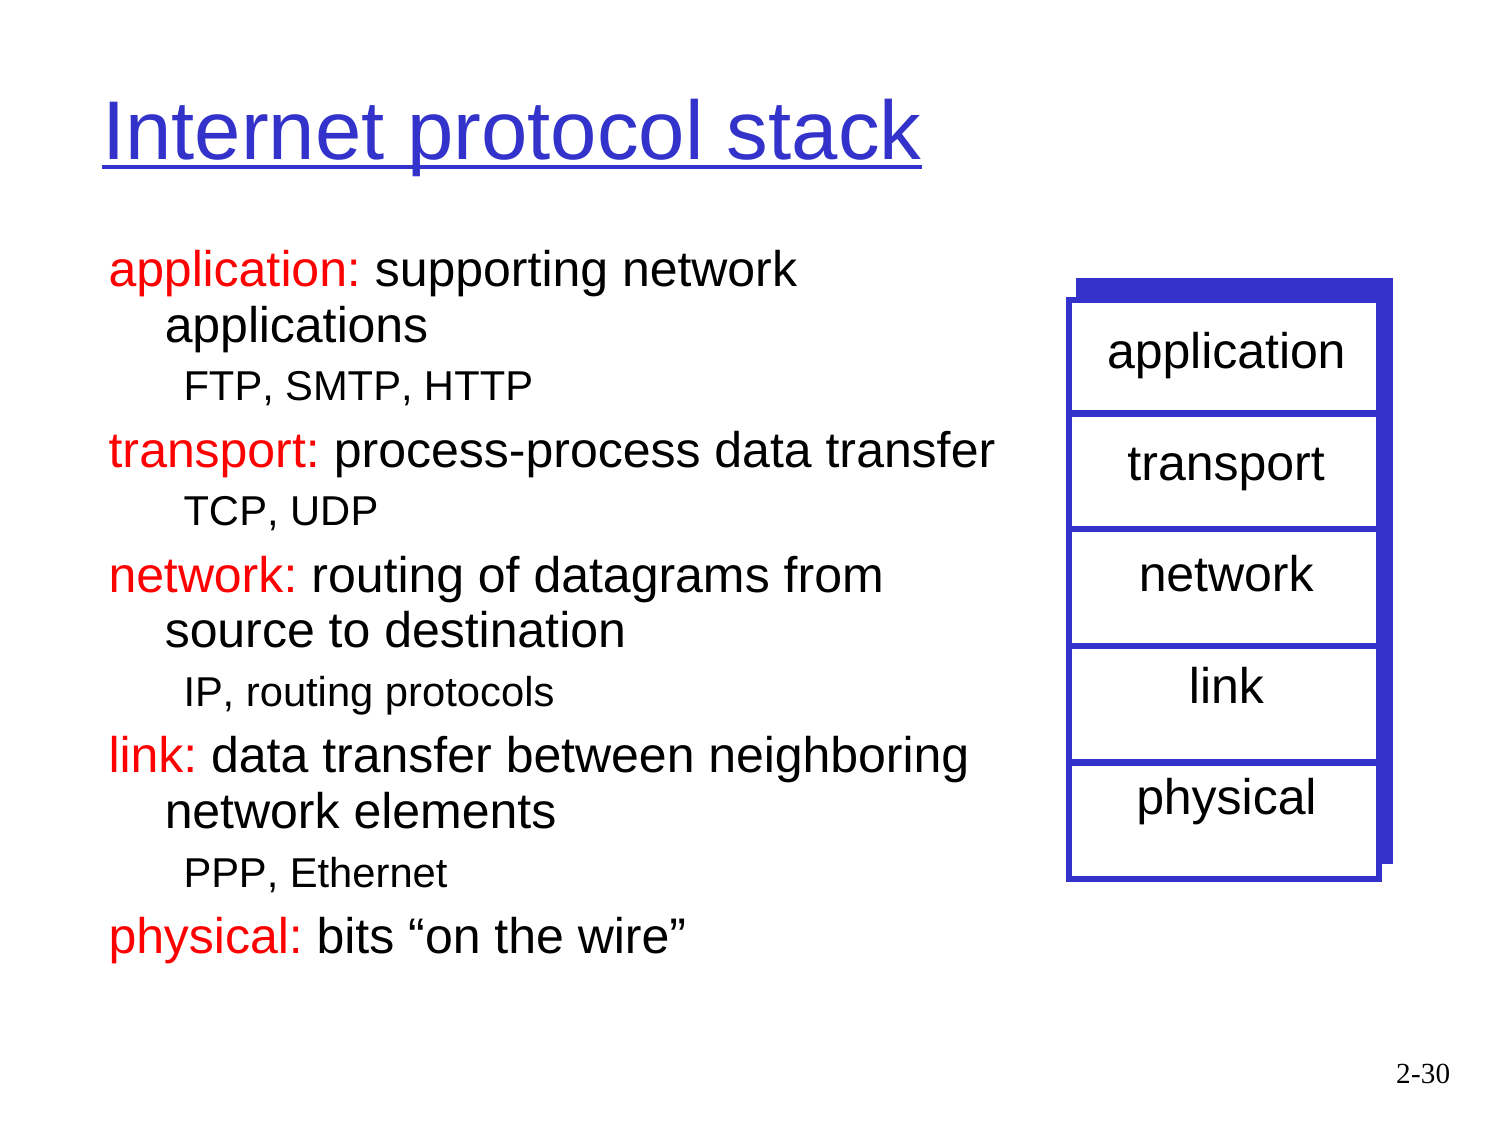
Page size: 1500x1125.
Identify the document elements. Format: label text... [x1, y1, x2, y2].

text_box [1068, 649, 1092, 759]
text_box [1068, 417, 1092, 526]
list application: supporting network applications FTP, SMTP, HTTP transport: process-process data transfer TCP, UDP network: routing of datagrams from source to destination IP, routing protocols link: data transfer between neighboring network elements PPP, Ethernet physical: bits “on the wire” [93, 233, 1032, 1097]
title Internet protocol stack [87, 37, 1363, 225]
text_box application transport network link physical [1092, 766, 1361, 834]
text_box application transport network link physical [1092, 649, 1361, 759]
text_box [1068, 532, 1092, 643]
text_box [1068, 281, 1390, 880]
text_box application transport network link physical [1092, 532, 1361, 643]
text_box application transport network link physical [1092, 417, 1361, 526]
text_box application transport network link physical [1092, 315, 1361, 410]
